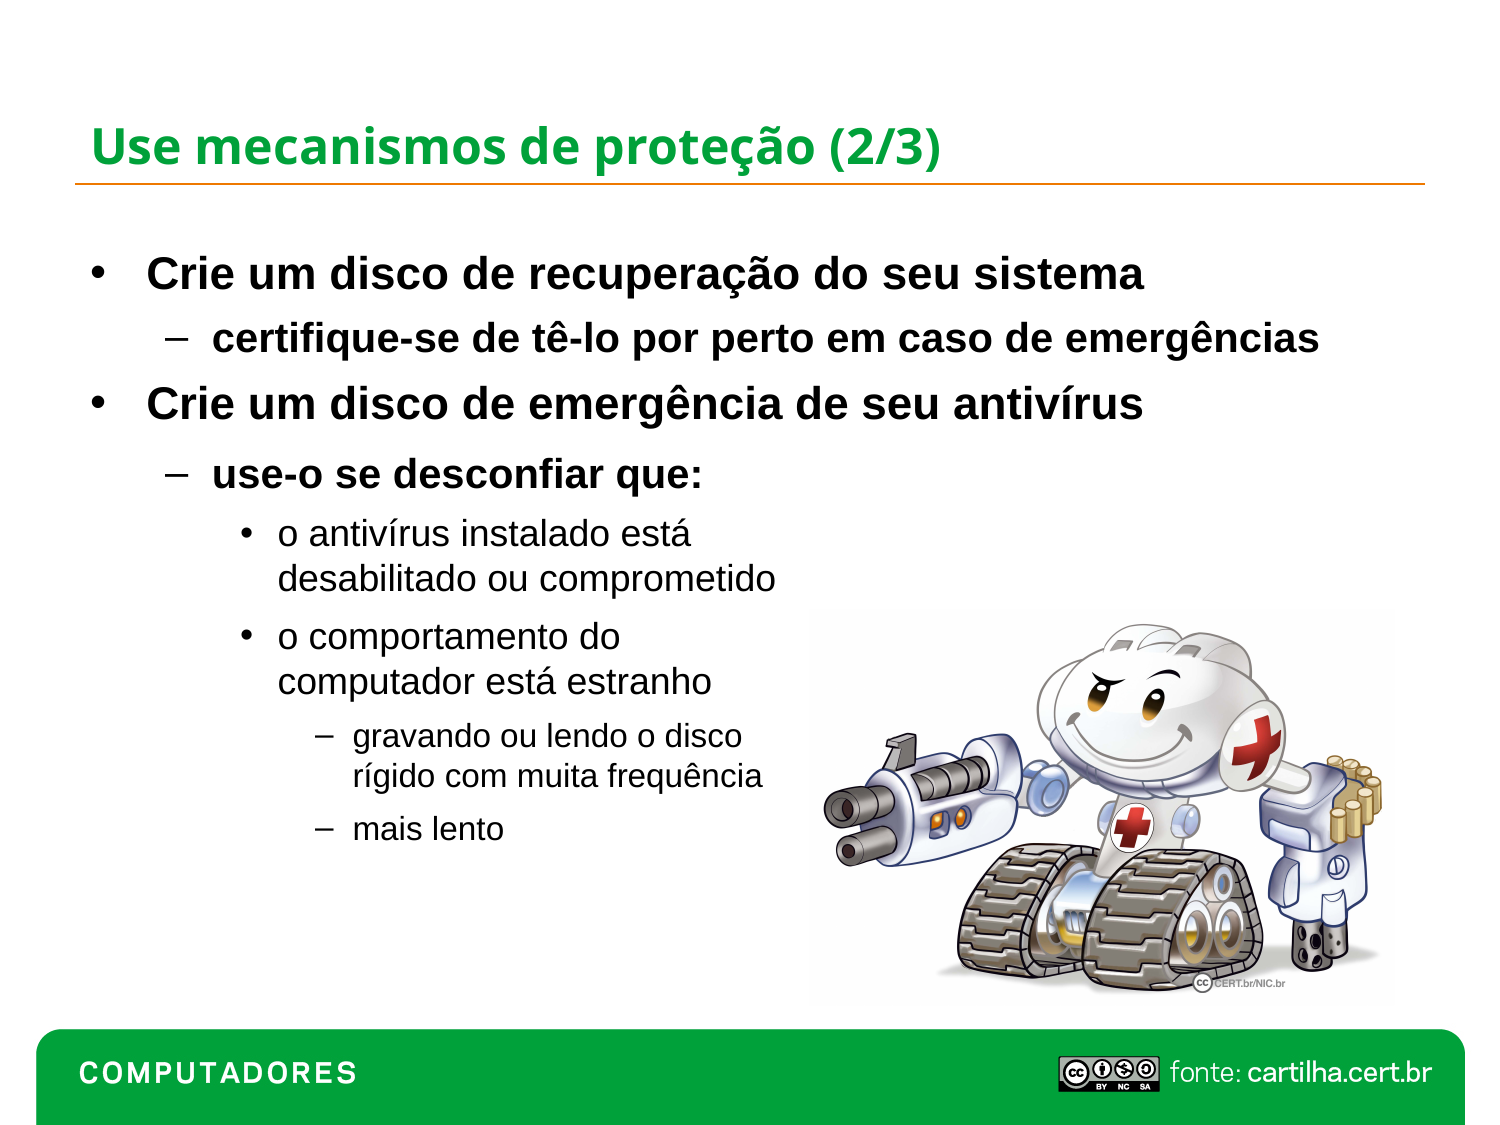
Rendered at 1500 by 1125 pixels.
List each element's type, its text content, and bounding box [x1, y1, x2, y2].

list use-o se desconfiar que: o antivírus instalado está desabilitado ou comprometido o comportamento do computador está estranho gravando ou lendo o disco rígido com muita frequência mais lento [75, 443, 836, 902]
picture [0, 0, 1500, 1125]
text_box Crie um disco de recuperação do seu sistema certifique-se de tê-lo por perto em caso de emergências Crie um disco de emergência de seu antivírus [75, 236, 1422, 443]
title Use mecanismos de proteção (2/3) [75, 54, 1425, 182]
